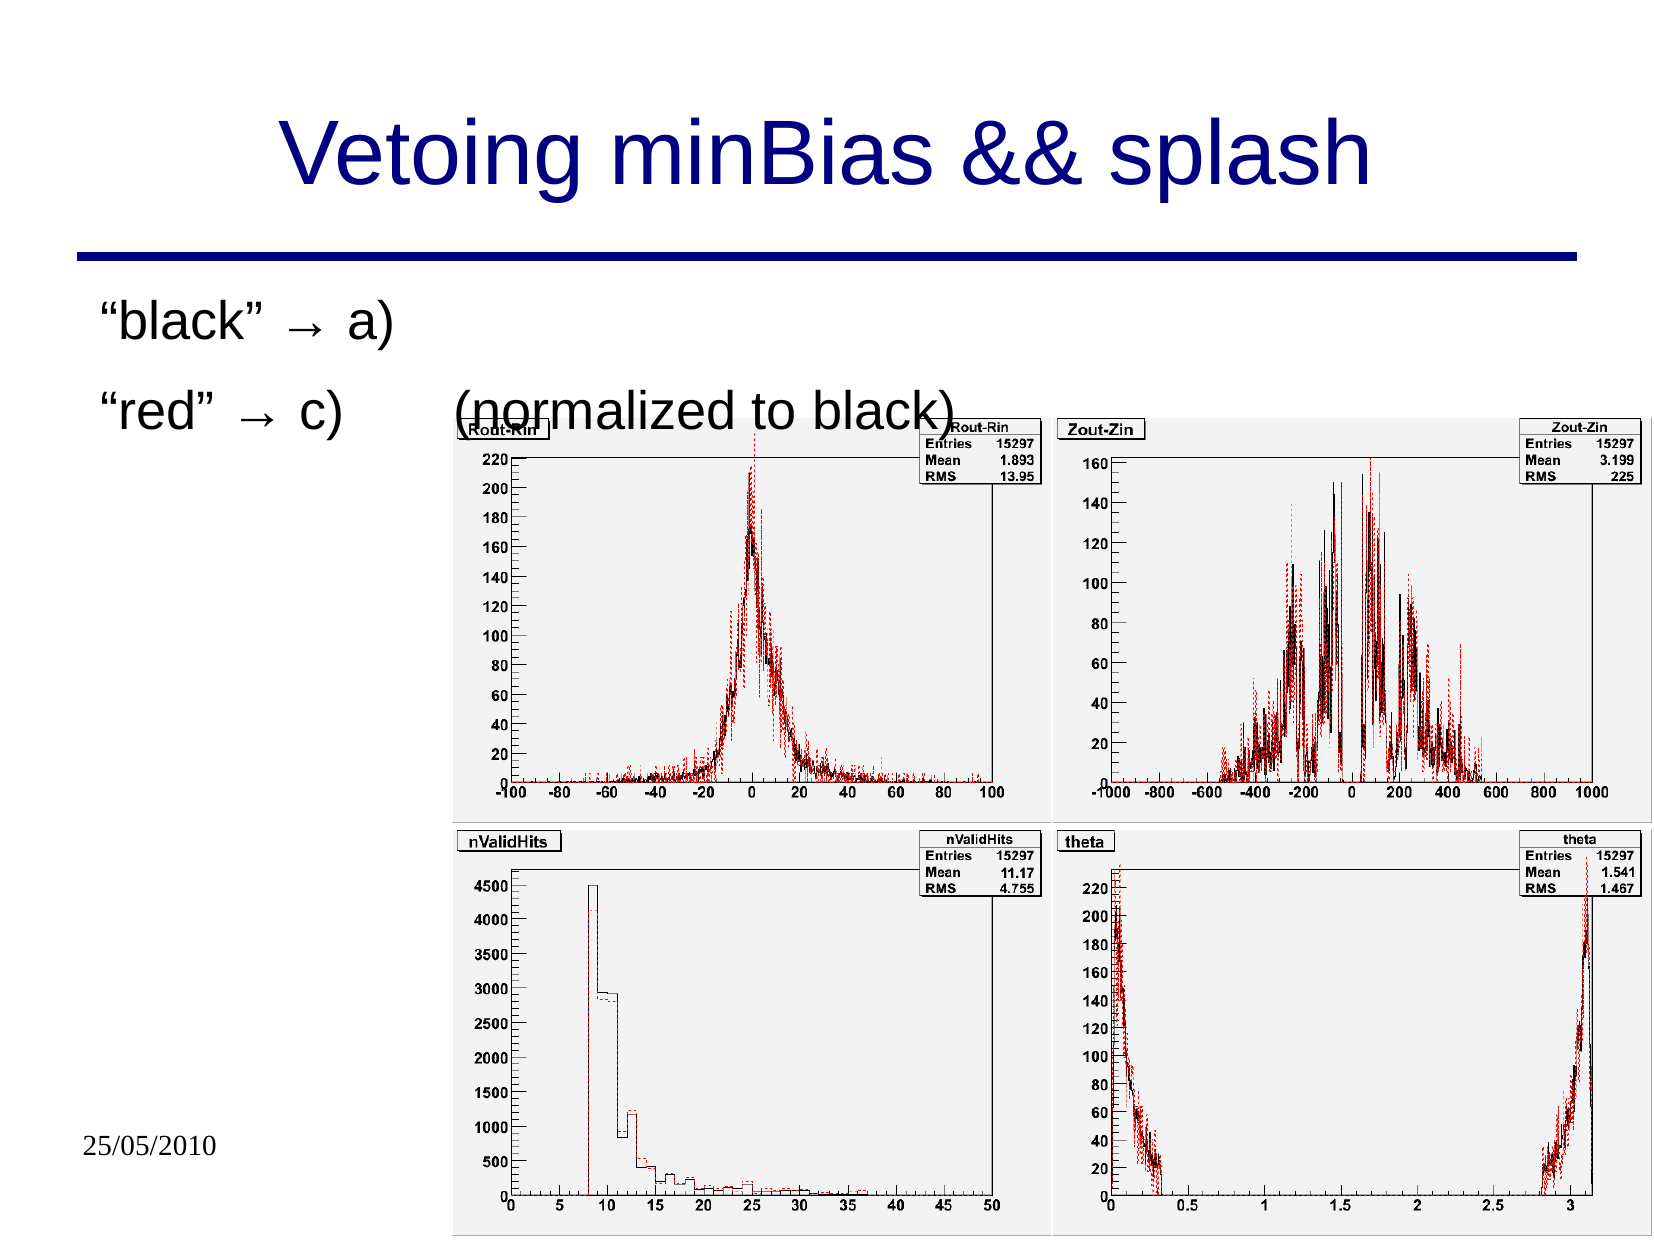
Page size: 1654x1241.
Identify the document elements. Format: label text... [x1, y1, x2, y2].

picture [1571, 416, 1652, 823]
title Vetoing minBias && splash [82, 56, 1571, 250]
picture [451, 828, 1652, 1236]
list “black” → a) “red” → c) (normalized to black) [82, 290, 1571, 1094]
